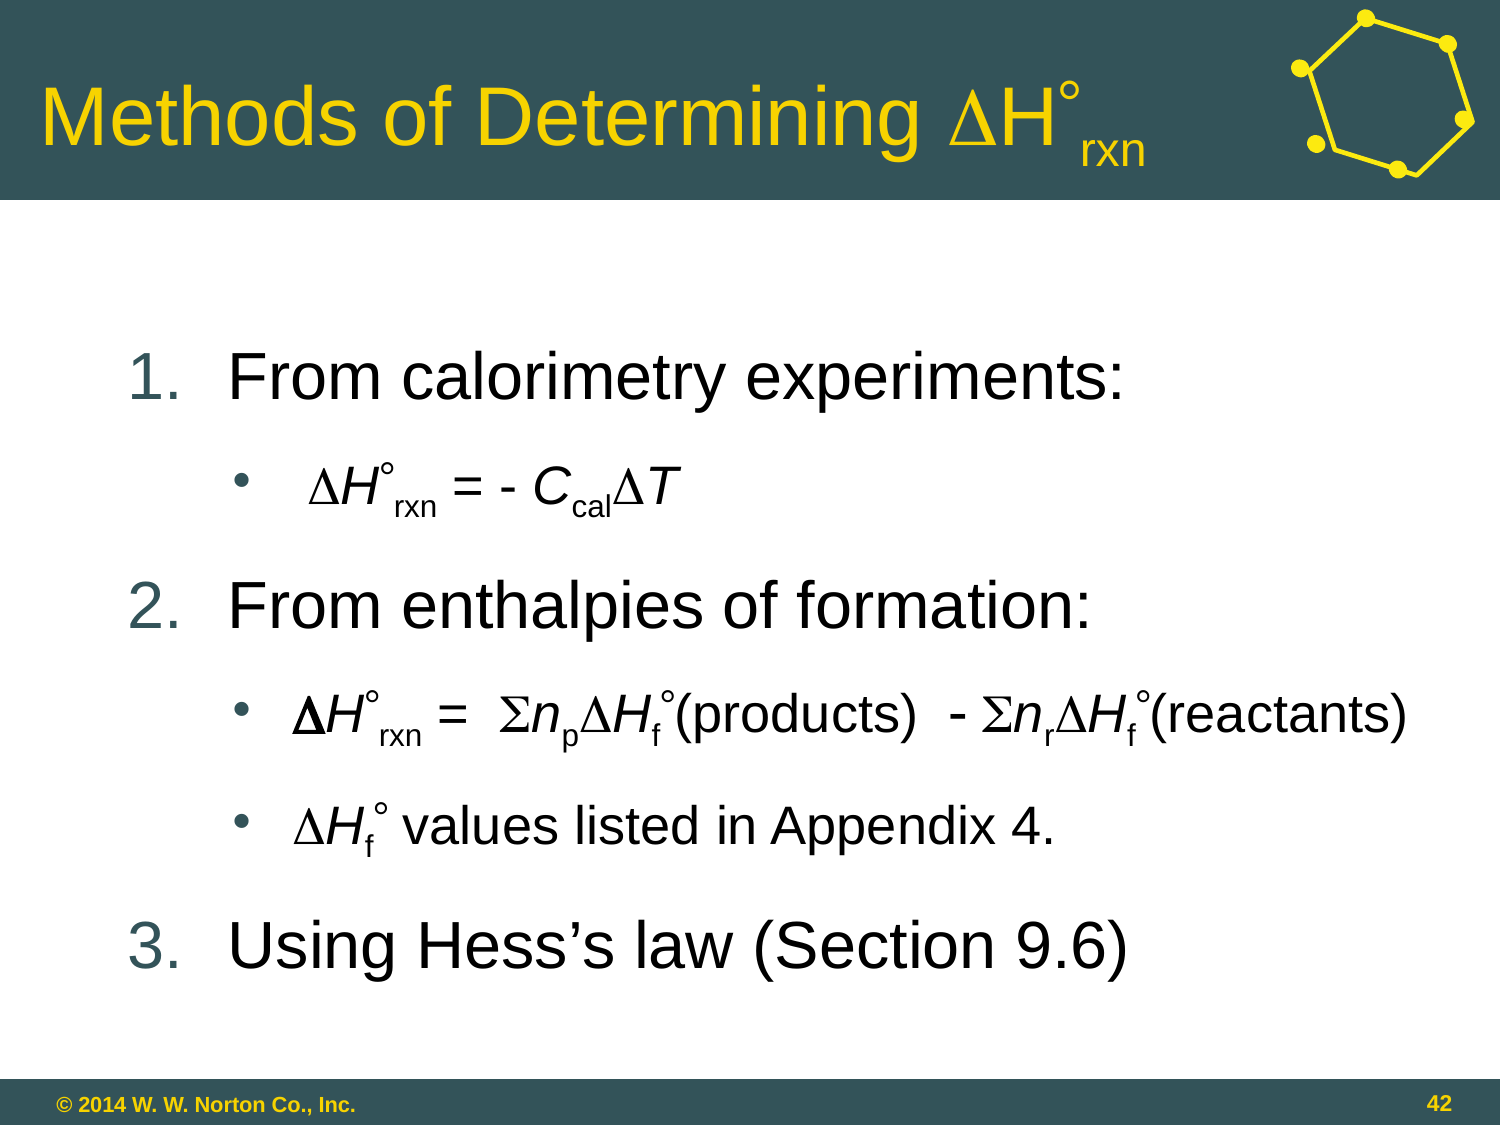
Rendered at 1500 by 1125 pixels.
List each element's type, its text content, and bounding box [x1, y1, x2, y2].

list From calorimetry experiments: Hrxn = - CcalT From enthalpies of formation: Hrxn = npHf(products)  nrHf(reactants) Hf values listed in Appendix 4. Using Hess’s law (Section 9.6) [112, 324, 1475, 1000]
title Methods of Determining Hrxn [24, 24, 1300, 213]
slide_number <number> [1408, 1085, 1468, 1120]
